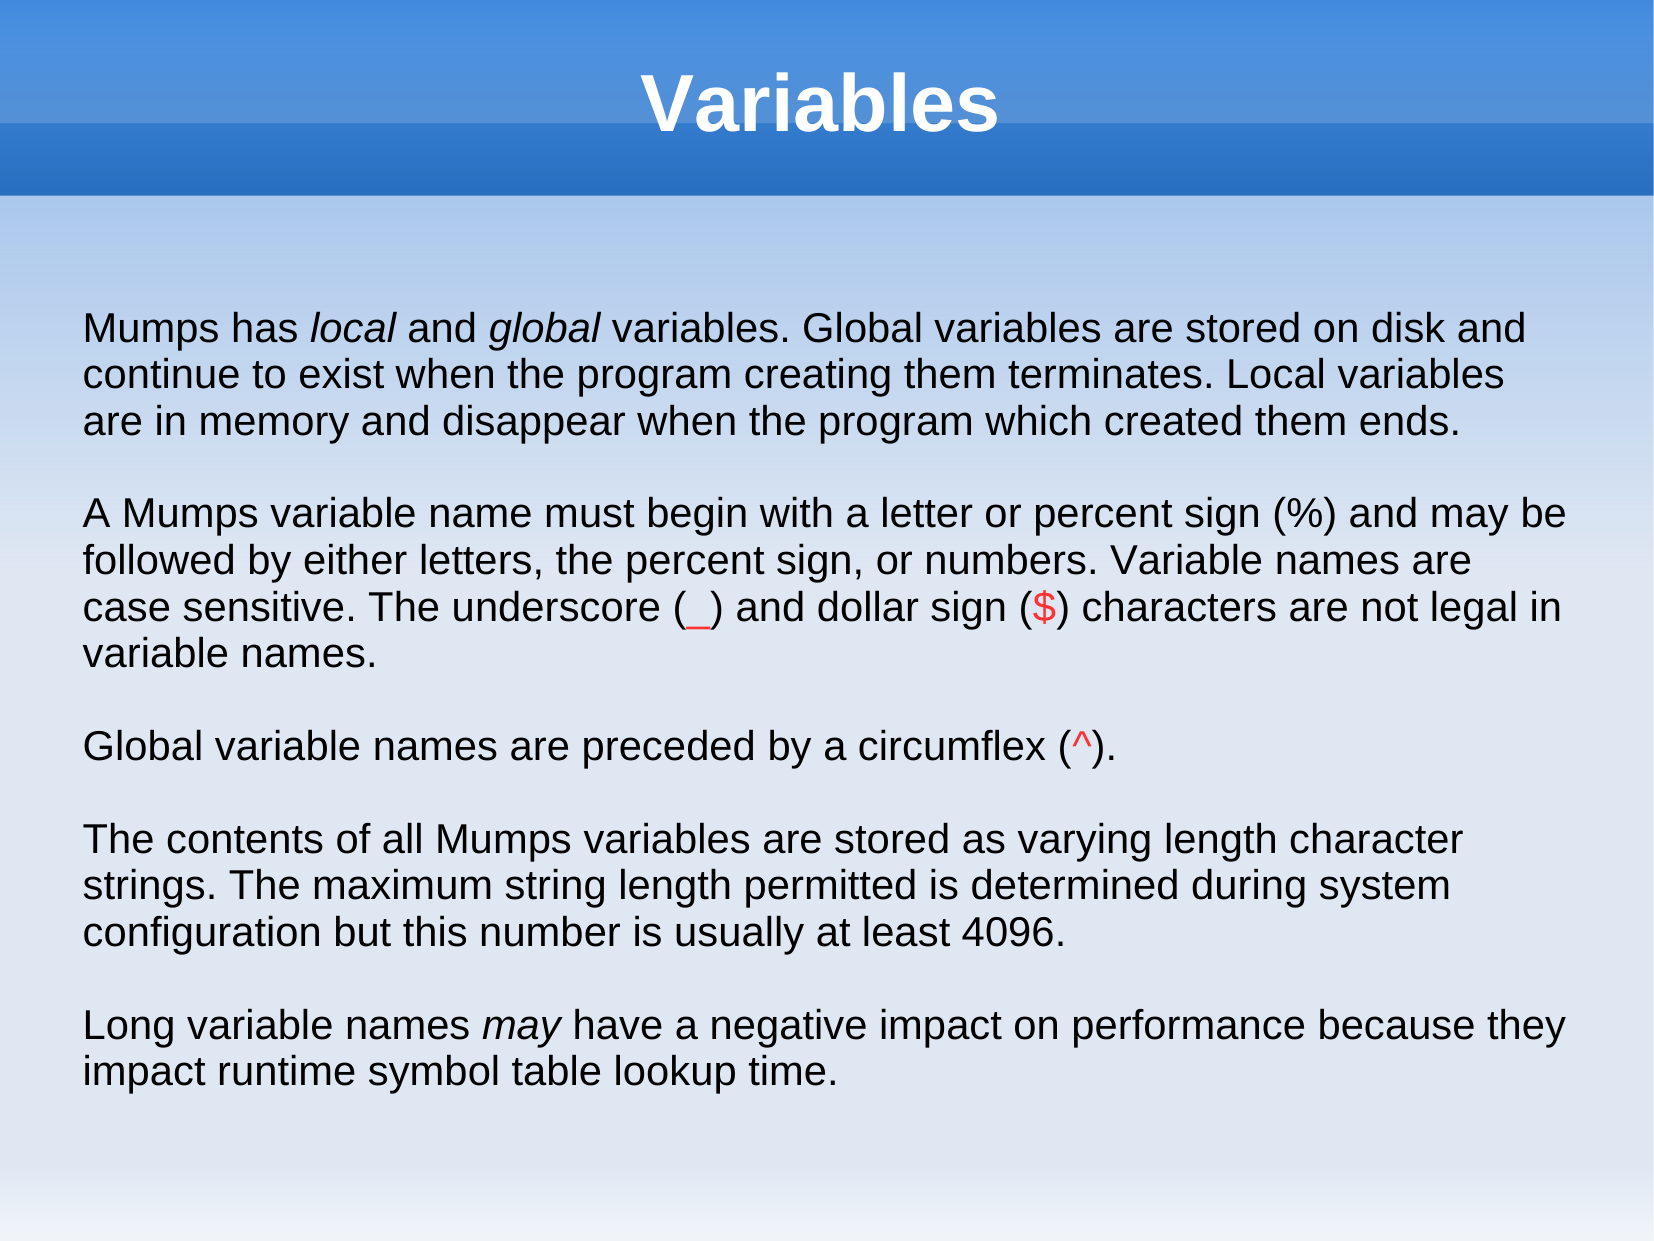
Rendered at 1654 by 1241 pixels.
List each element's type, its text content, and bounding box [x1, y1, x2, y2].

subtitle Mumps has local and global variables. Global variables are stored on disk and continue to exist when the program creating them terminates. Local variables are in memory and disappear when the program which created them ends. A Mumps variable name must begin with a letter or percent sign (%) and may be followed by either letters, the percent sign, or numbers. Variable names are case sensitive. The underscore (_) and dollar sign ($) characters are not legal in variable names. Global variable names are preceded by a circumflex (^). The contents of all Mumps variables are stored as varying length character strings. The maximum string length permitted is determined during system configuration but this number is usually at least 4096. Long variable names may have a negative impact on performance because they impact runtime symbol table lookup time. [82, 290, 1571, 1109]
title Variables [76, 0, 1565, 208]
picture [0, 0, 1654, 1241]
